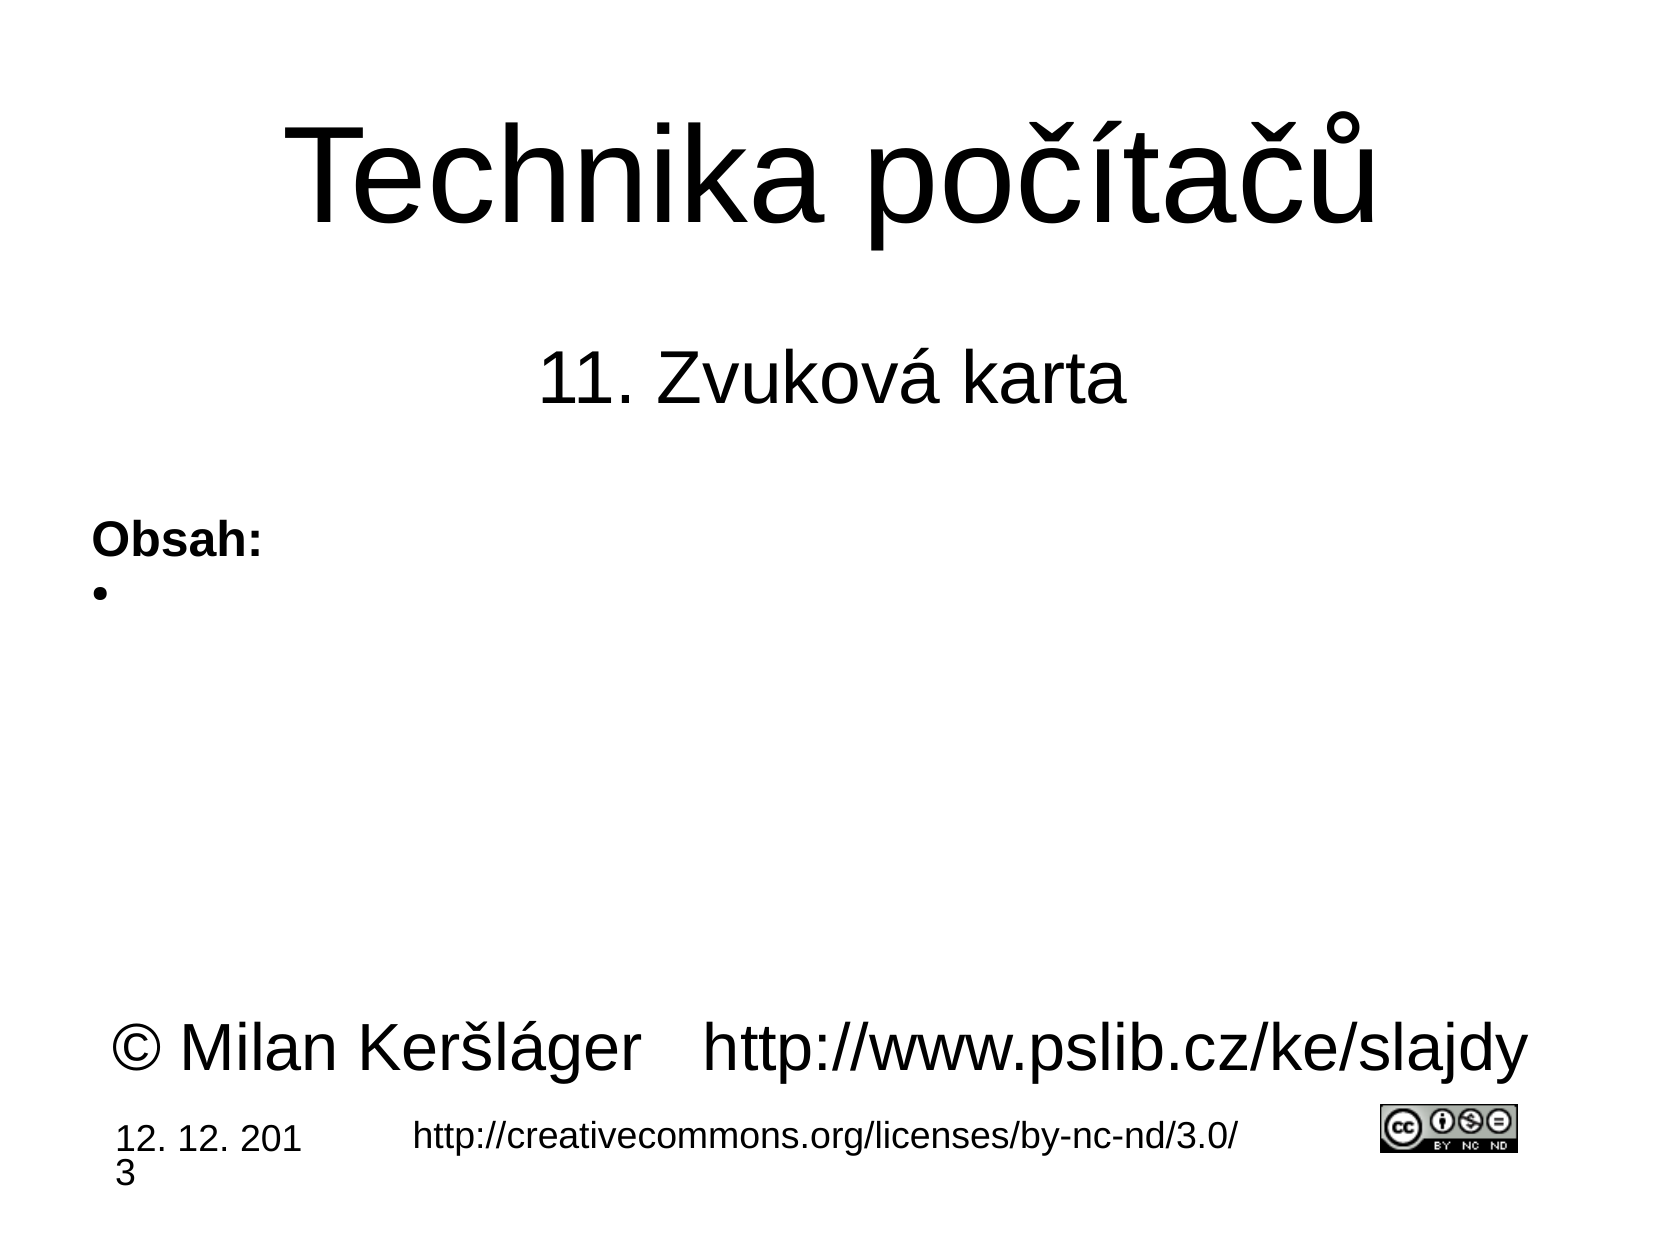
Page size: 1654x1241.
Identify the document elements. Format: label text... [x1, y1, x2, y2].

text_box Obsah: [76, 503, 1583, 631]
list © Milan Keršláger http://www.pslib.cz/ke/slajdy [76, 1009, 1565, 1087]
text_box http://creativecommons.org/licenses/by-nc-nd/3.0/ [339, 1107, 1313, 1165]
text_box 12. 12. 2013 [100, 1110, 337, 1168]
picture [1380, 1104, 1518, 1153]
title Technika počítačů 11. Zvuková karta [88, 56, 1577, 461]
